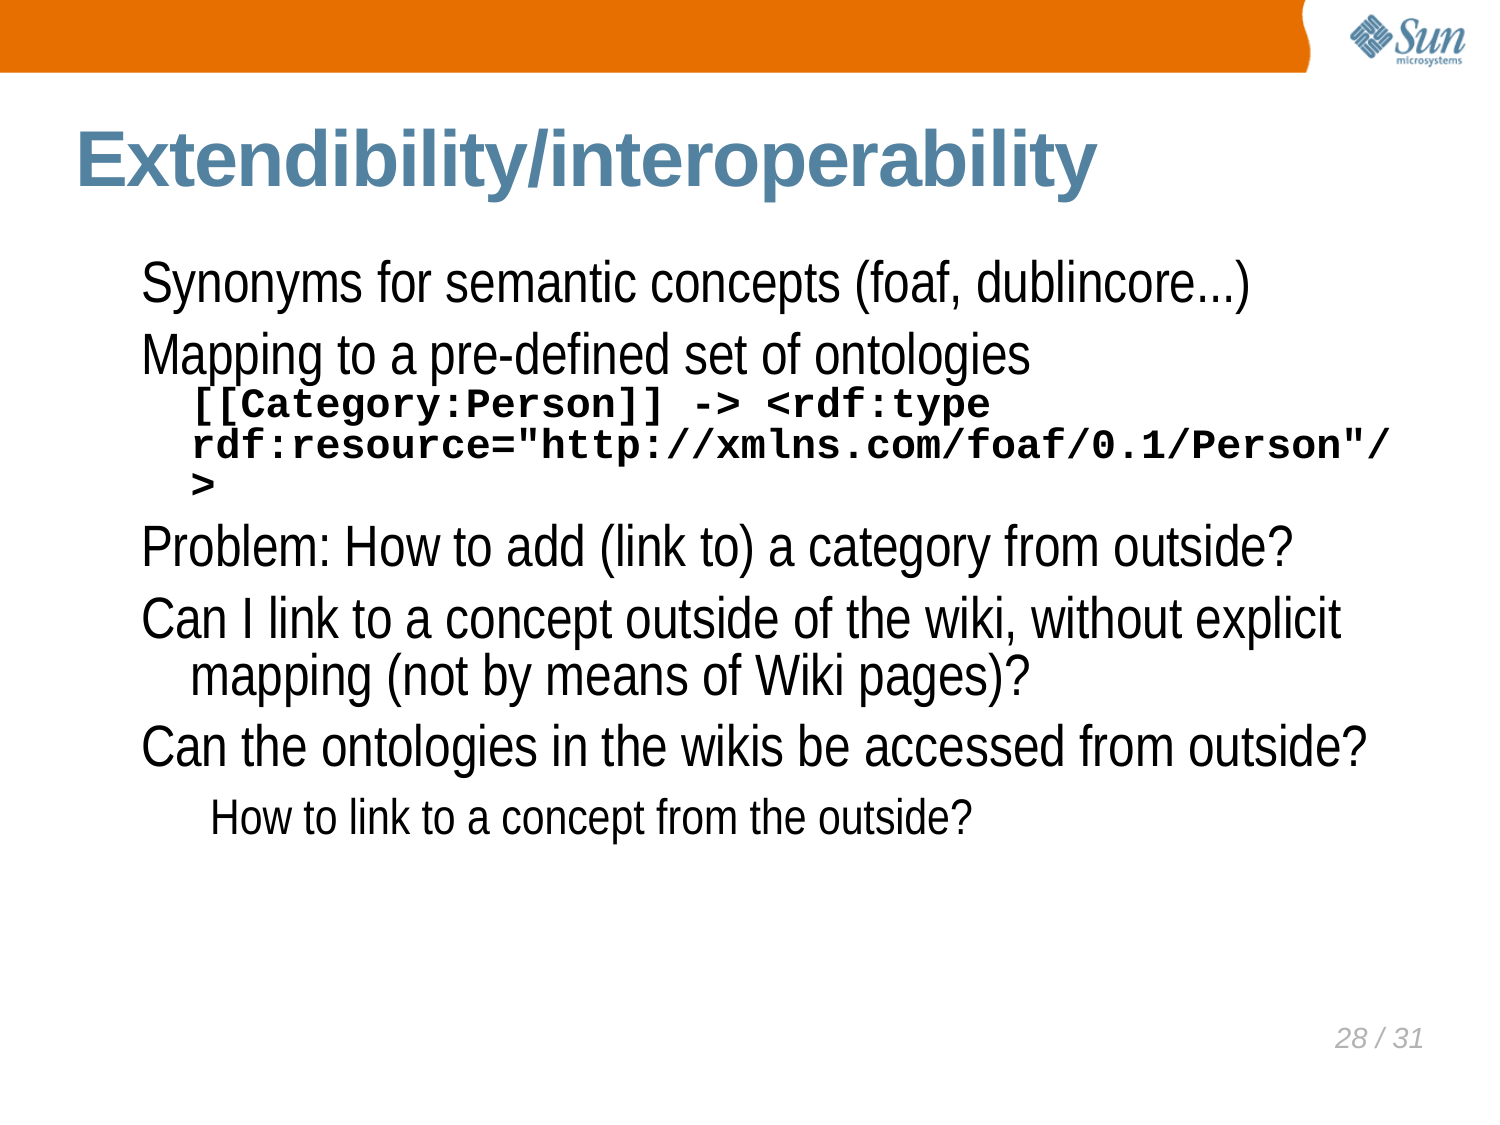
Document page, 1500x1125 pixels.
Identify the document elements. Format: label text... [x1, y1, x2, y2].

picture [0, 0, 1500, 75]
title Extendibility/interoperability [75, 122, 1438, 228]
list Synonyms for semantic concepts (foaf, dublincore...) Mapping to a pre-defined set of ontologies [[Category:Person]] -> <rdf:type rdf:resource="http://xmlns.com/foaf/0.1/Person"/> Problem: How to add (link to) a category from outside? Can I link to a concept outside of the wiki, without explicit mapping (not by means of Wiki pages)? Can the ontologies in the wikis be accessed from outside? How to link to a concept from the outside? [64, 257, 1402, 1017]
